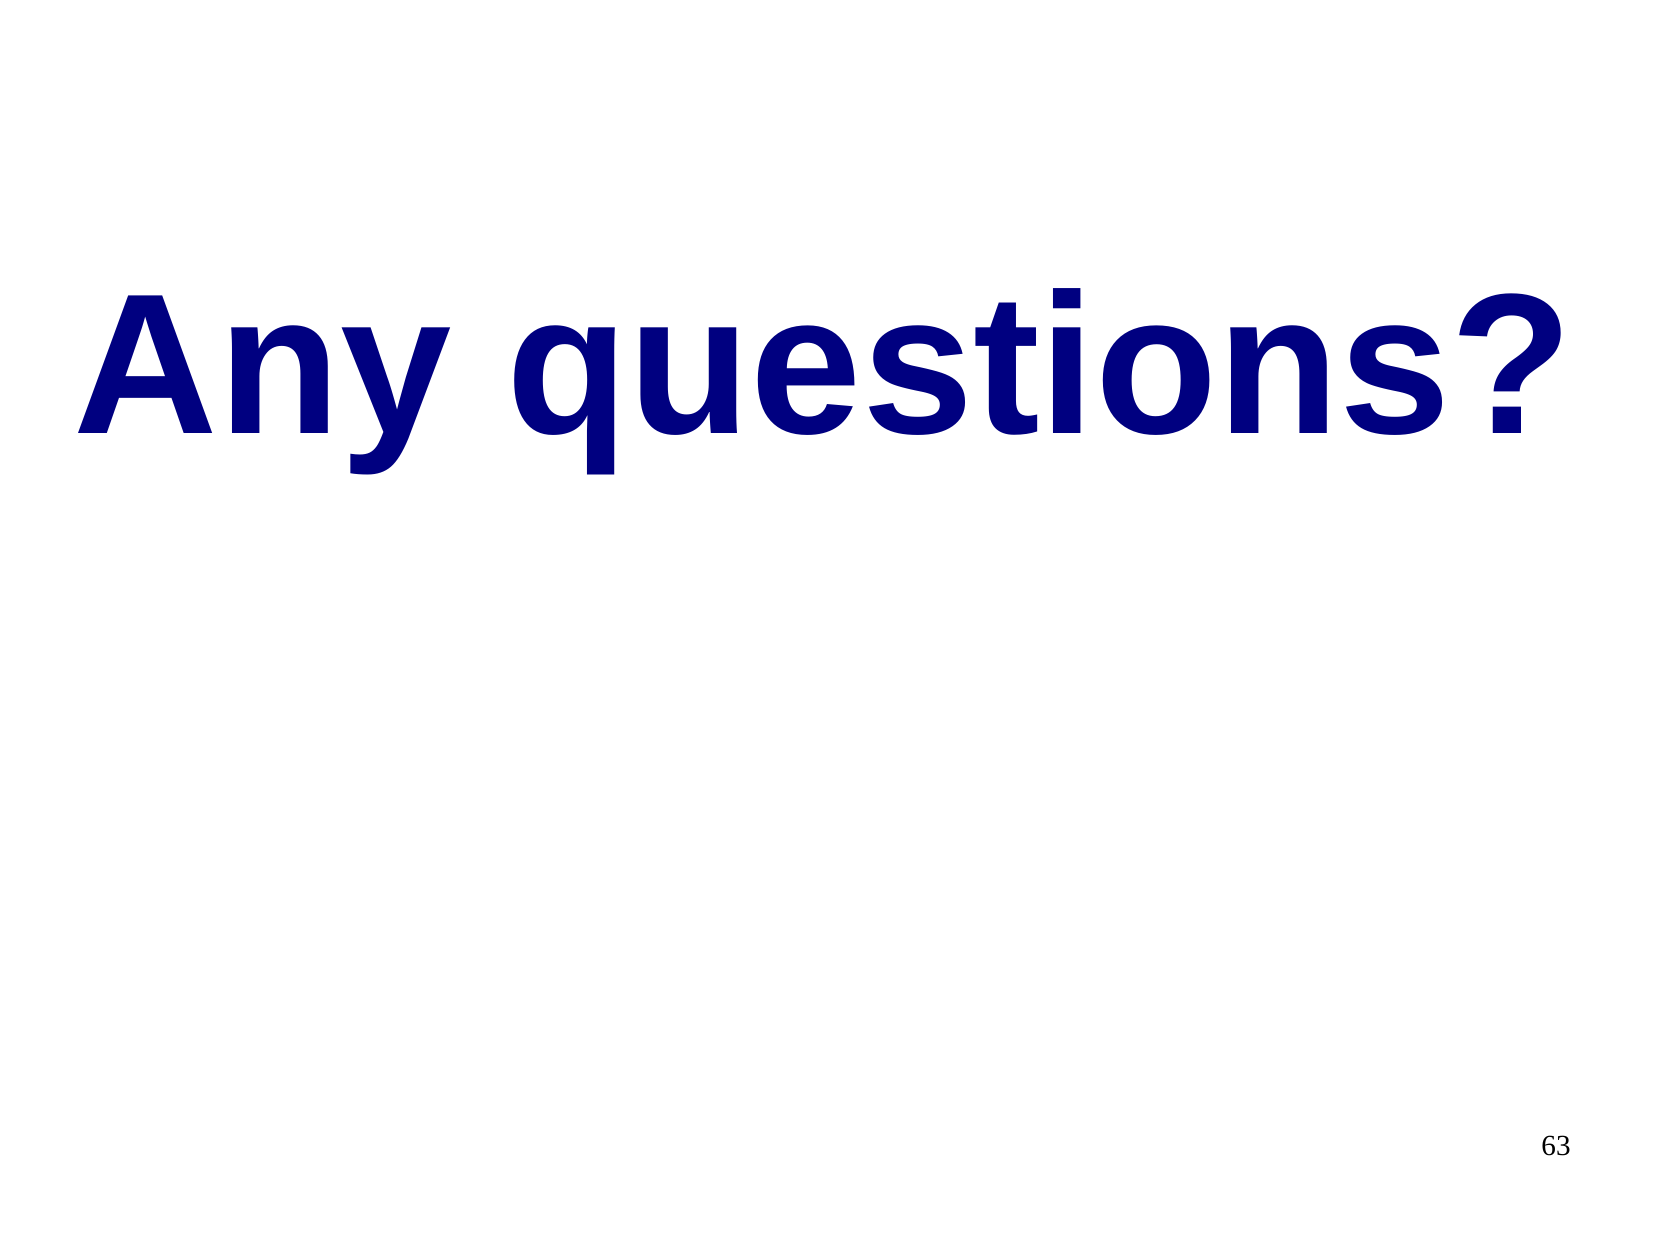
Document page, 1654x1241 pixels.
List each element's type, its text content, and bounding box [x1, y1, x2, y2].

text_box Any questions? [59, 244, 1590, 484]
